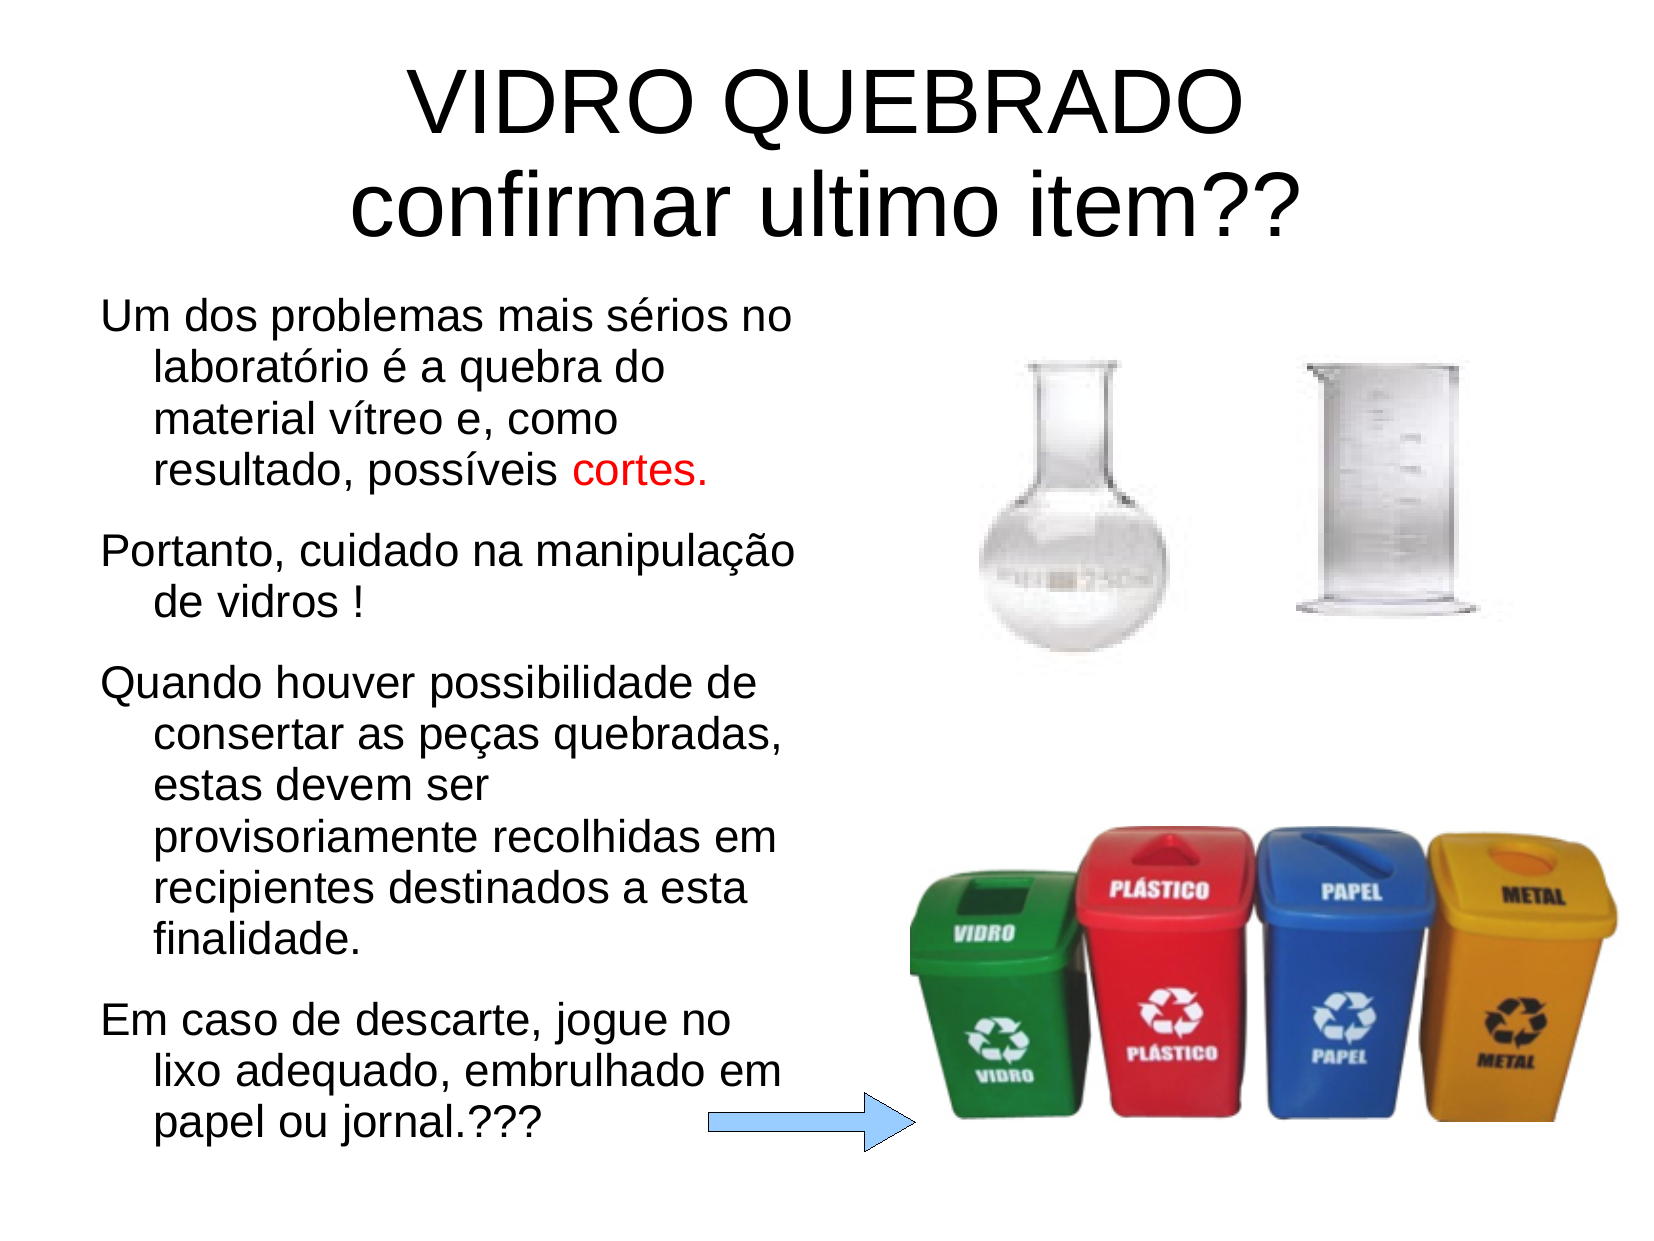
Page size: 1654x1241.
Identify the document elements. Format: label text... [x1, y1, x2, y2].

title VIDRO QUEBRADO confirmar ultimo item?? [82, 50, 1571, 256]
picture [910, 826, 1625, 1123]
picture [944, 324, 1536, 680]
list Um dos problemas mais sérios no laboratório é a quebra do material vítreo e, como resultado, possíveis cortes. Portanto, cuidado na manipulação de vidros ! Quando houver possibilidade de consertar as peças quebradas, estas devem ser provisoriamente recolhidas em recipientes destinados a esta finalidade. Em caso de descarte, jogue no lixo adequado, embrulhado em papel ou jornal.??? [82, 290, 809, 1145]
text_box [708, 1092, 916, 1152]
